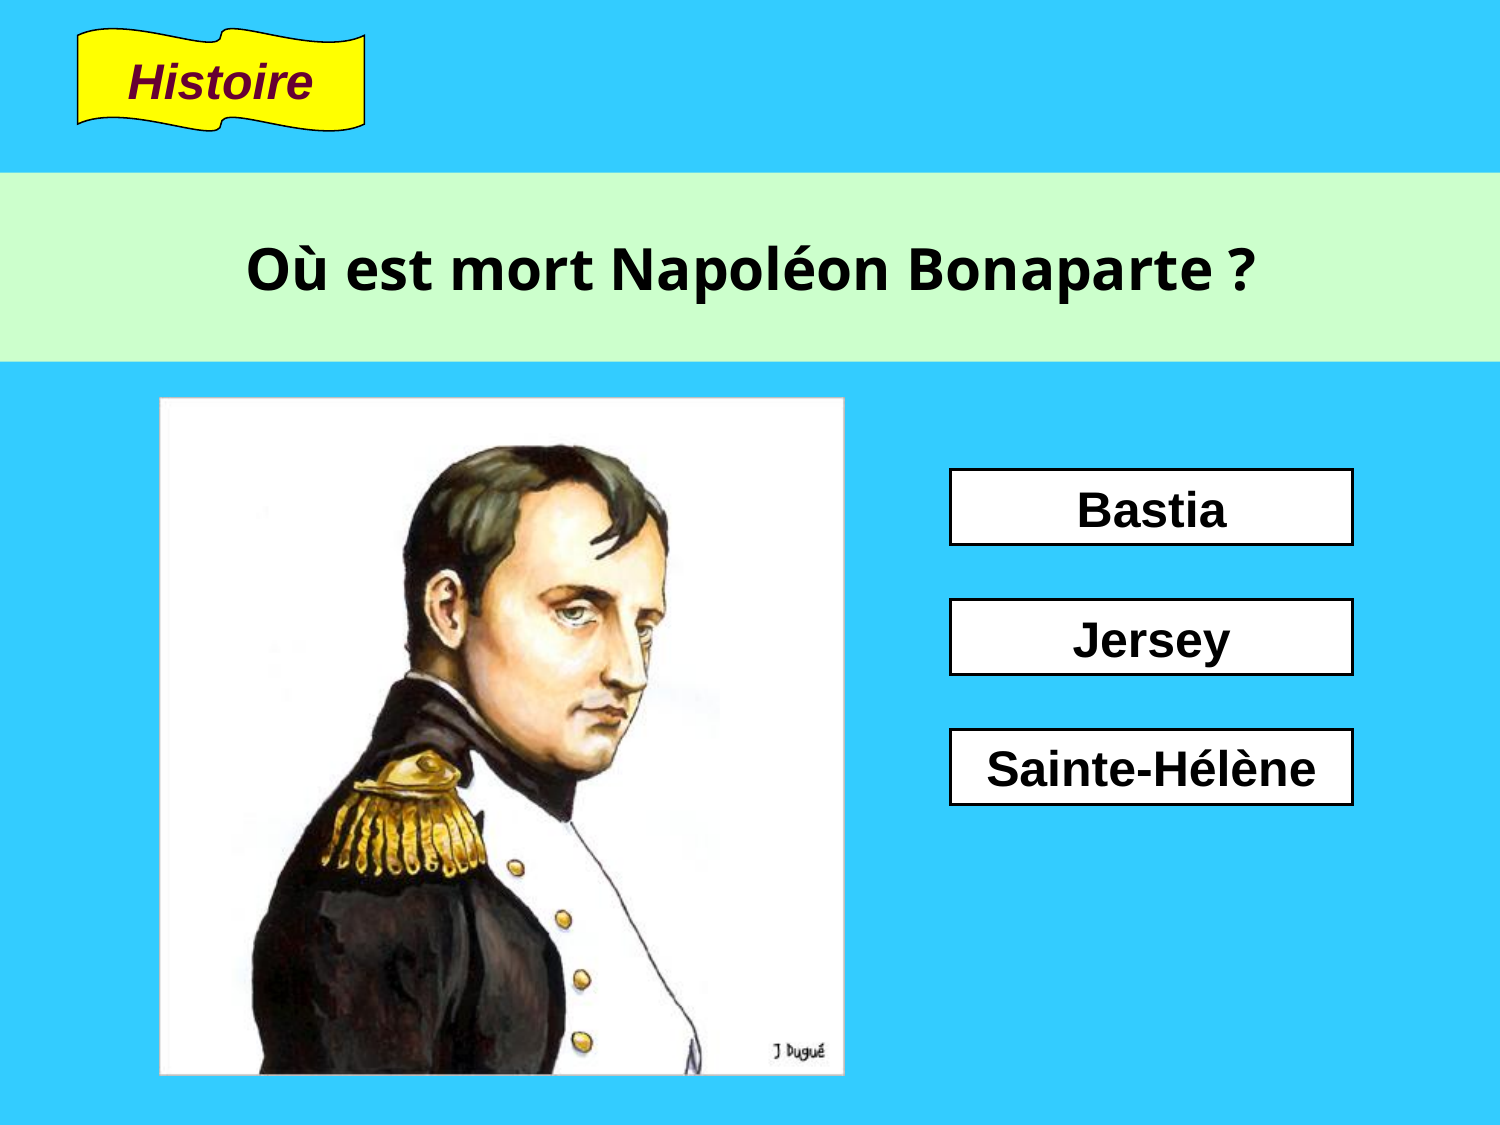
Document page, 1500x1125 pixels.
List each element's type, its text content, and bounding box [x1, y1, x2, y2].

text_box Où est mort Napoléon Bonaparte ? [0, 172, 1500, 362]
text_box Histoire [77, 28, 365, 131]
picture [159, 397, 845, 1077]
text_box Bastia [950, 469, 1353, 545]
text_box Sainte-Hélène [950, 729, 1353, 805]
text_box Jersey [950, 599, 1353, 675]
